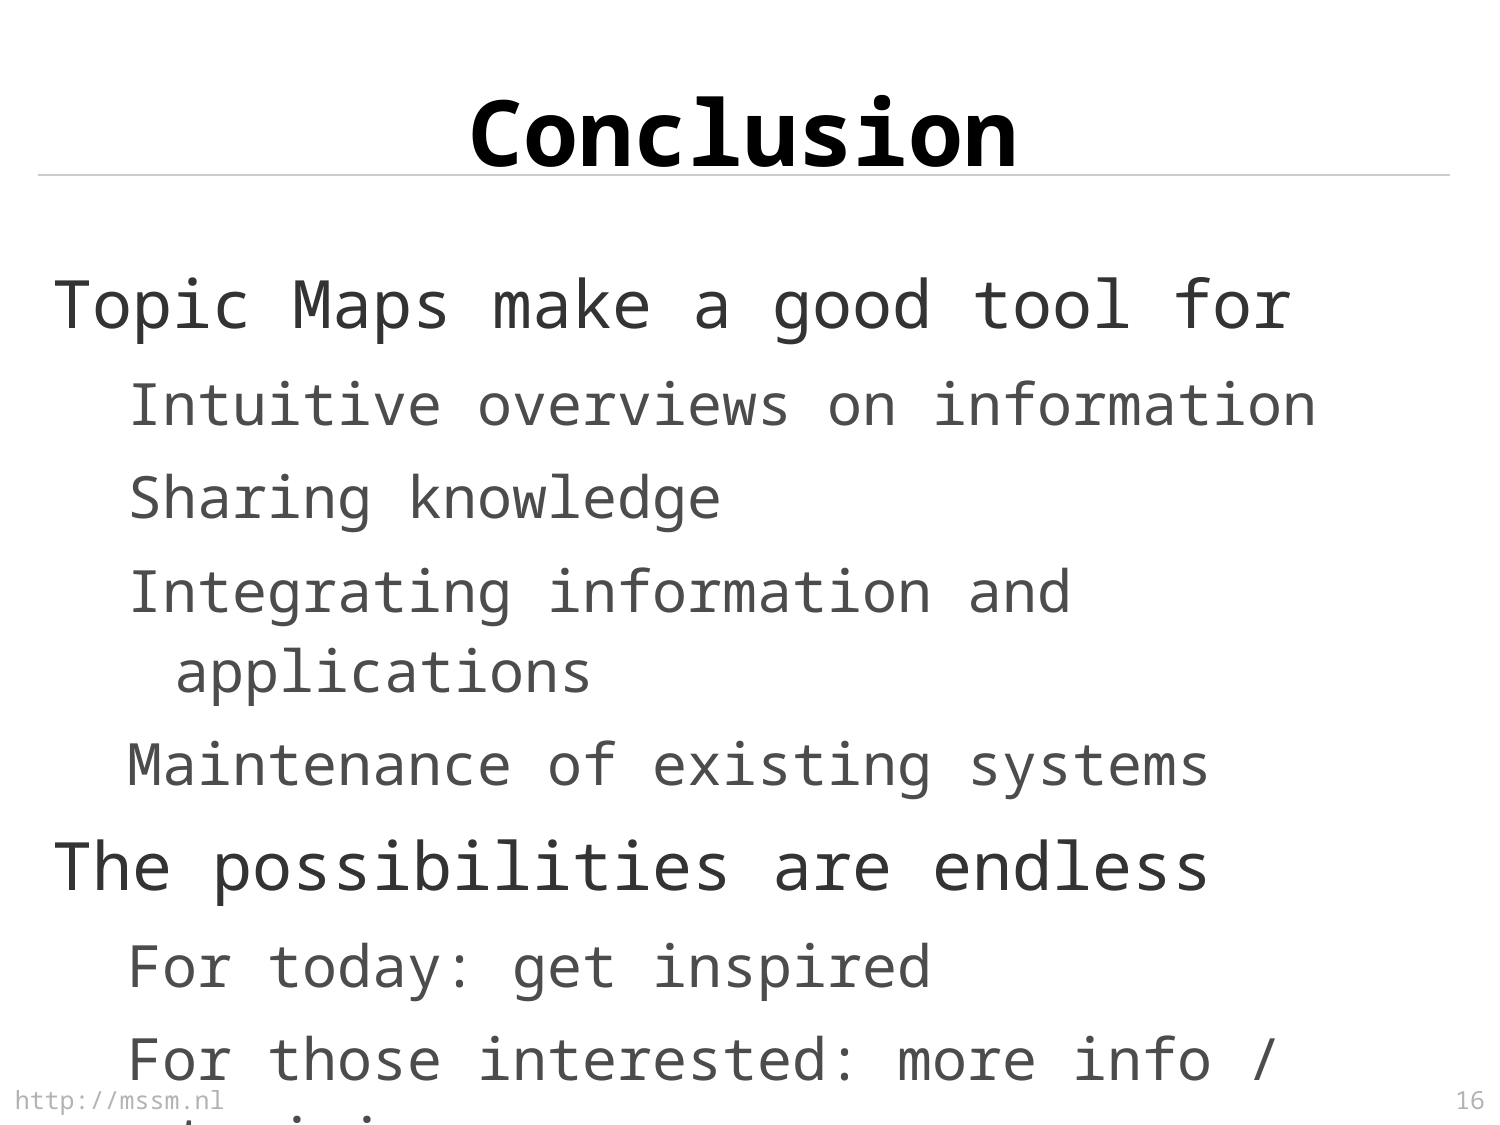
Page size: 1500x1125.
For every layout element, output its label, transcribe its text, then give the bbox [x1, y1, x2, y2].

list Topic Maps make a good tool for Intuitive overviews on information Sharing knowledge Integrating information and applications Maintenance of existing systems The possibilities are endless For today: get inspired For those interested: more info / training course Morpheus would like to help you get started [37, 249, 1450, 1076]
title Conclusion [37, 37, 1450, 225]
